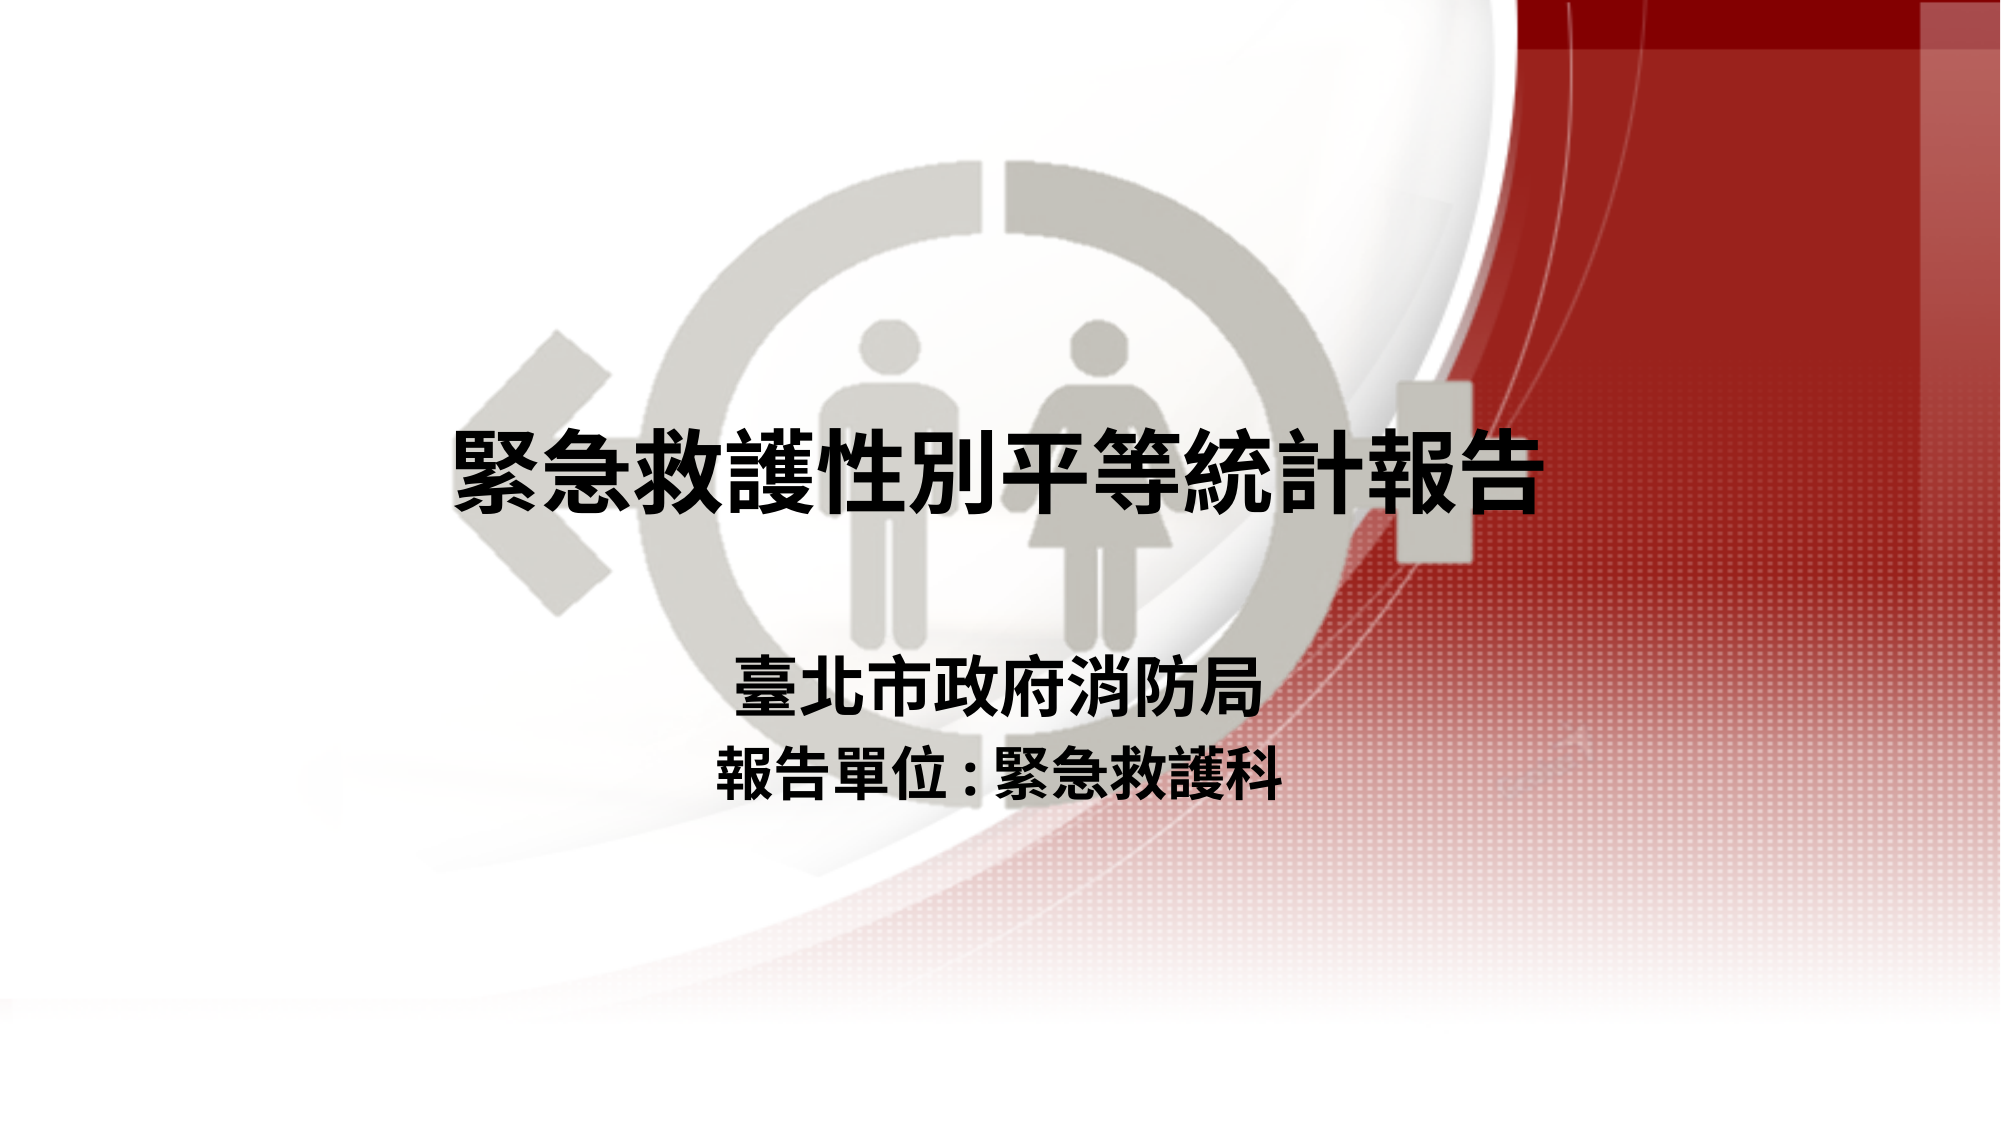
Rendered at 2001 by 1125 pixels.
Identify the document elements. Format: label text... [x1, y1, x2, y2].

title 緊急救護性別平等統計報告 [150, 349, 1850, 591]
picture [0, 0, 2001, 1125]
subtitle 臺北市政府消防局 報告單位:緊急救護科 [300, 637, 1700, 925]
